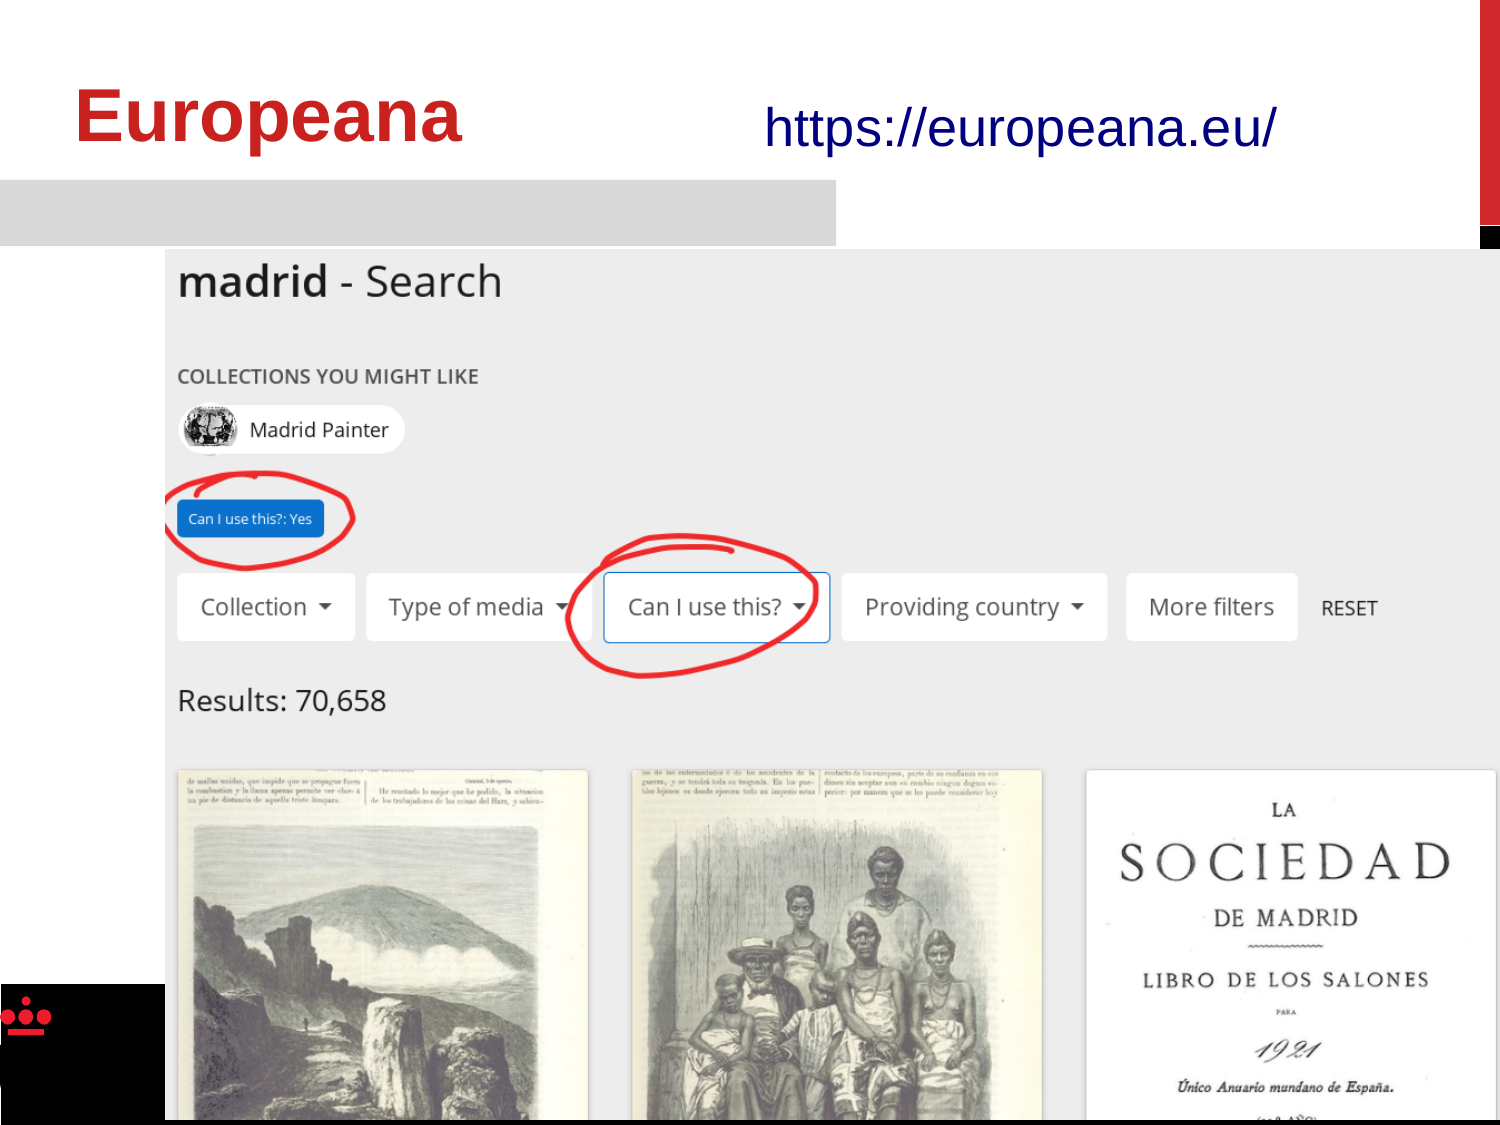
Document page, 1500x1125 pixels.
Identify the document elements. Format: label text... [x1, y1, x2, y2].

picture [165, 249, 1500, 1120]
text_box https://europeana.eu/ [750, 90, 1293, 166]
text_box Europeana [60, 66, 1201, 249]
title [75, 15, 1425, 172]
